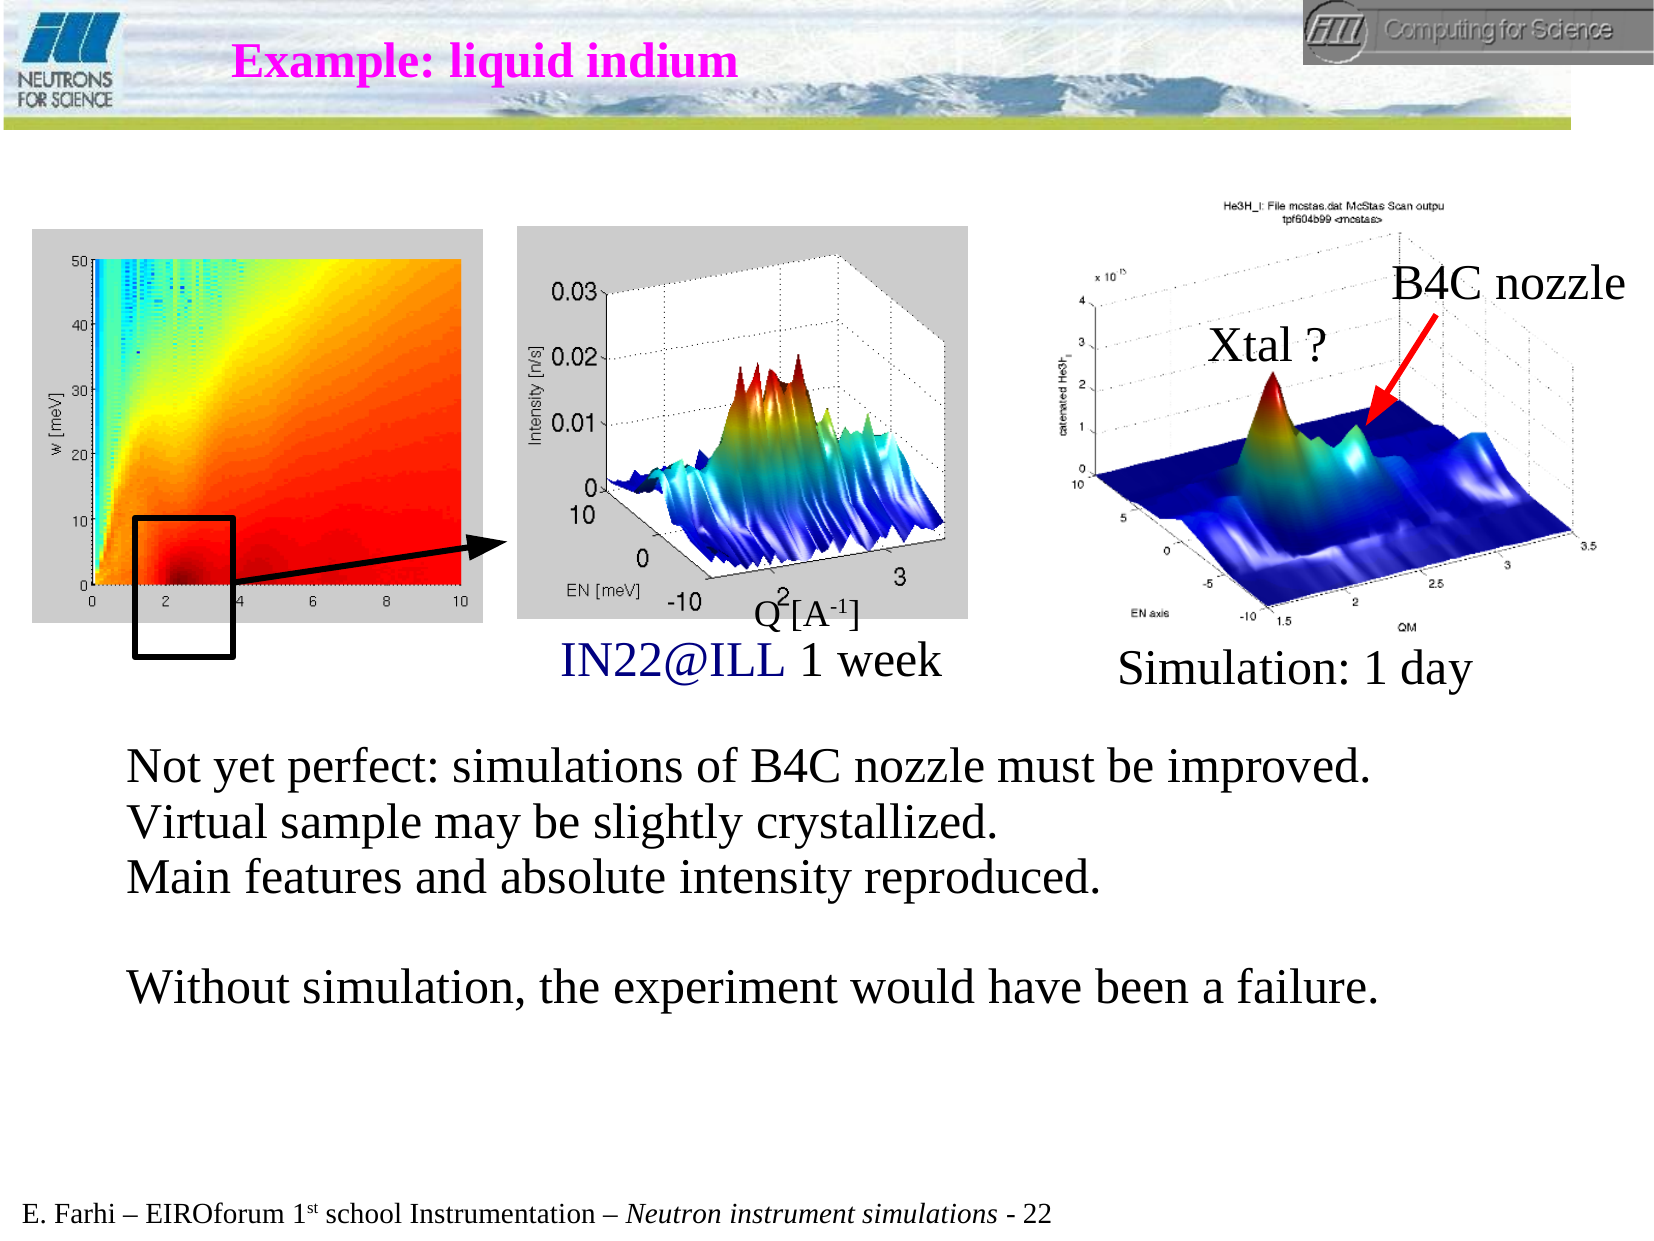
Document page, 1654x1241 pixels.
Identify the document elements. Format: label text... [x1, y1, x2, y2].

picture [138, 521, 230, 623]
text_box B4C nozzle [1391, 255, 1627, 311]
text_box Xtal ? [1207, 316, 1329, 373]
text_box Q [A-1] [753, 592, 861, 631]
picture [32, 229, 483, 623]
text_box Simulation: 1 day [1117, 640, 1474, 696]
picture [517, 226, 968, 619]
text_box Not yet perfect: simulations of B4C nozzle must be improved. Virtual sample may be slightly crystallized. Main features and absolute intensity reproduced. Without simulation, the experiment would have been a failure. [126, 738, 1382, 1015]
text_box Example: liquid indium [231, 32, 741, 89]
picture [236, 551, 483, 623]
picture [1021, 200, 1622, 652]
text_box IN22@ILL 1 week [560, 631, 943, 687]
picture [3, 0, 1654, 130]
